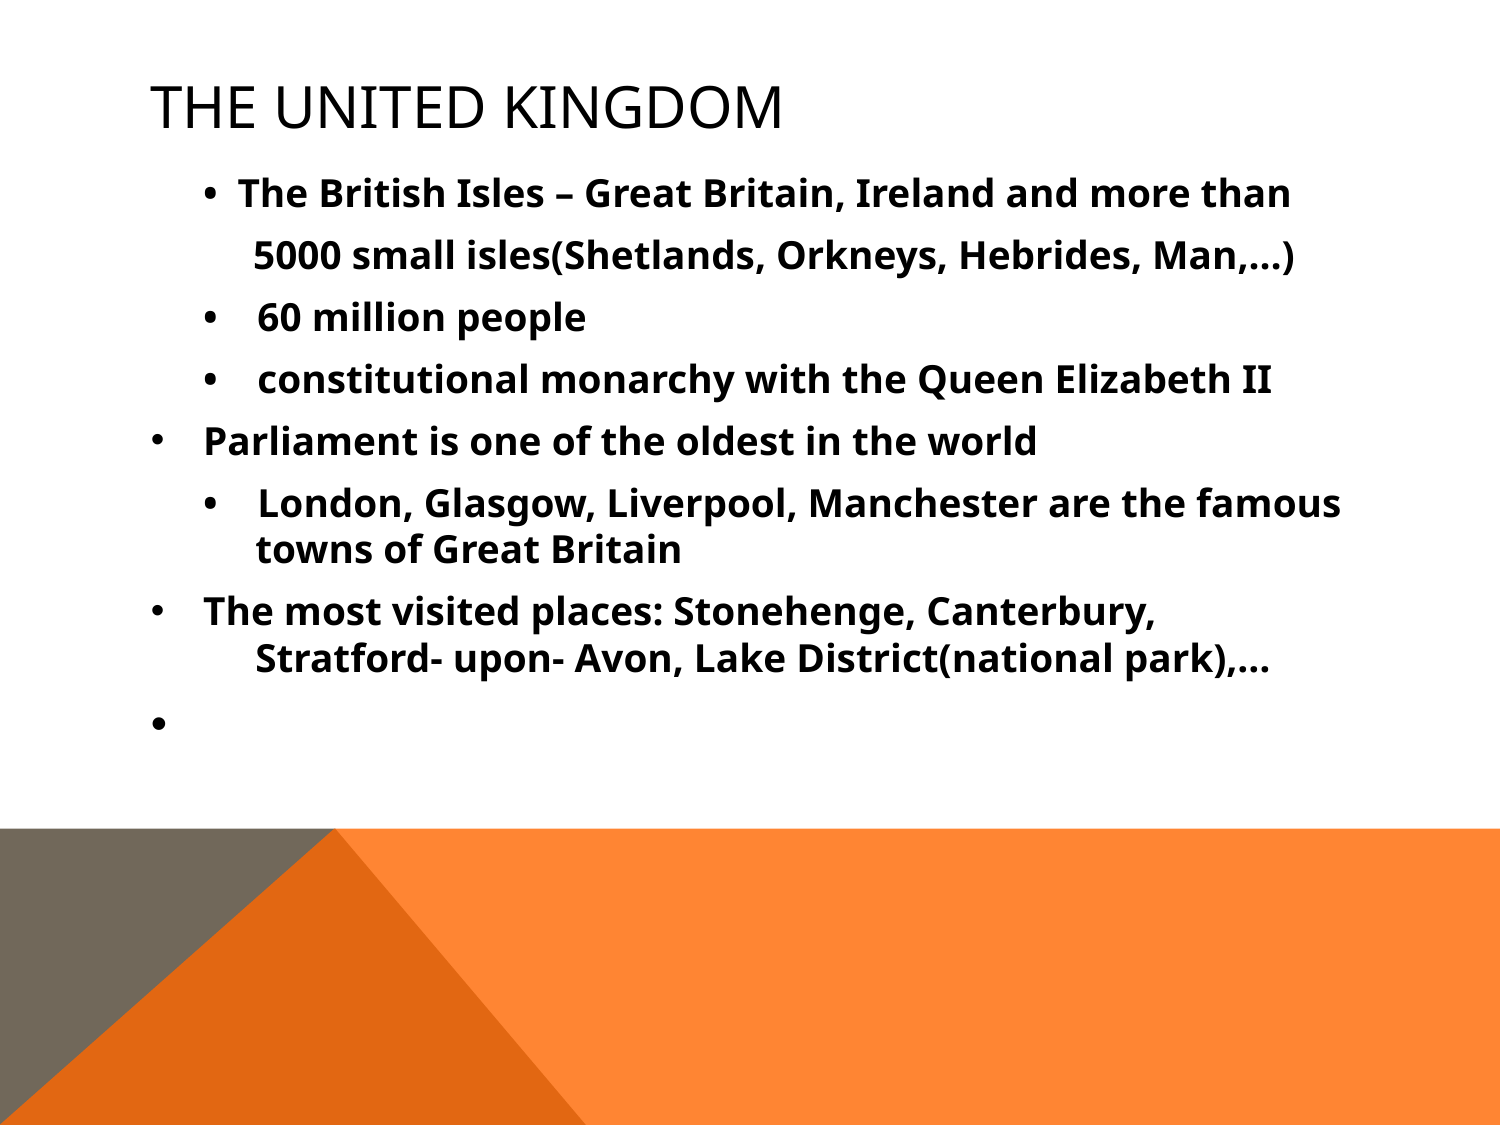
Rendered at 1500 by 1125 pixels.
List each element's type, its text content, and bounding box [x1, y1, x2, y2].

title The United kingdom [135, 60, 1369, 150]
list • The British Isles – Great Britain, Ireland and more than 5000 small isles(Shetlands, Orkneys, Hebrides, Man,…) • 60 million people • constitutional monarchy with the Queen Elizabeth II Parliament is one of the oldest in the world • London, Glasgow, Liverpool, Manchester are the famous towns of Great Britain The most visited places: Stonehenge, Canterbury, Stratford- upon- Avon, Lake District(national park),… [135, 160, 1370, 831]
